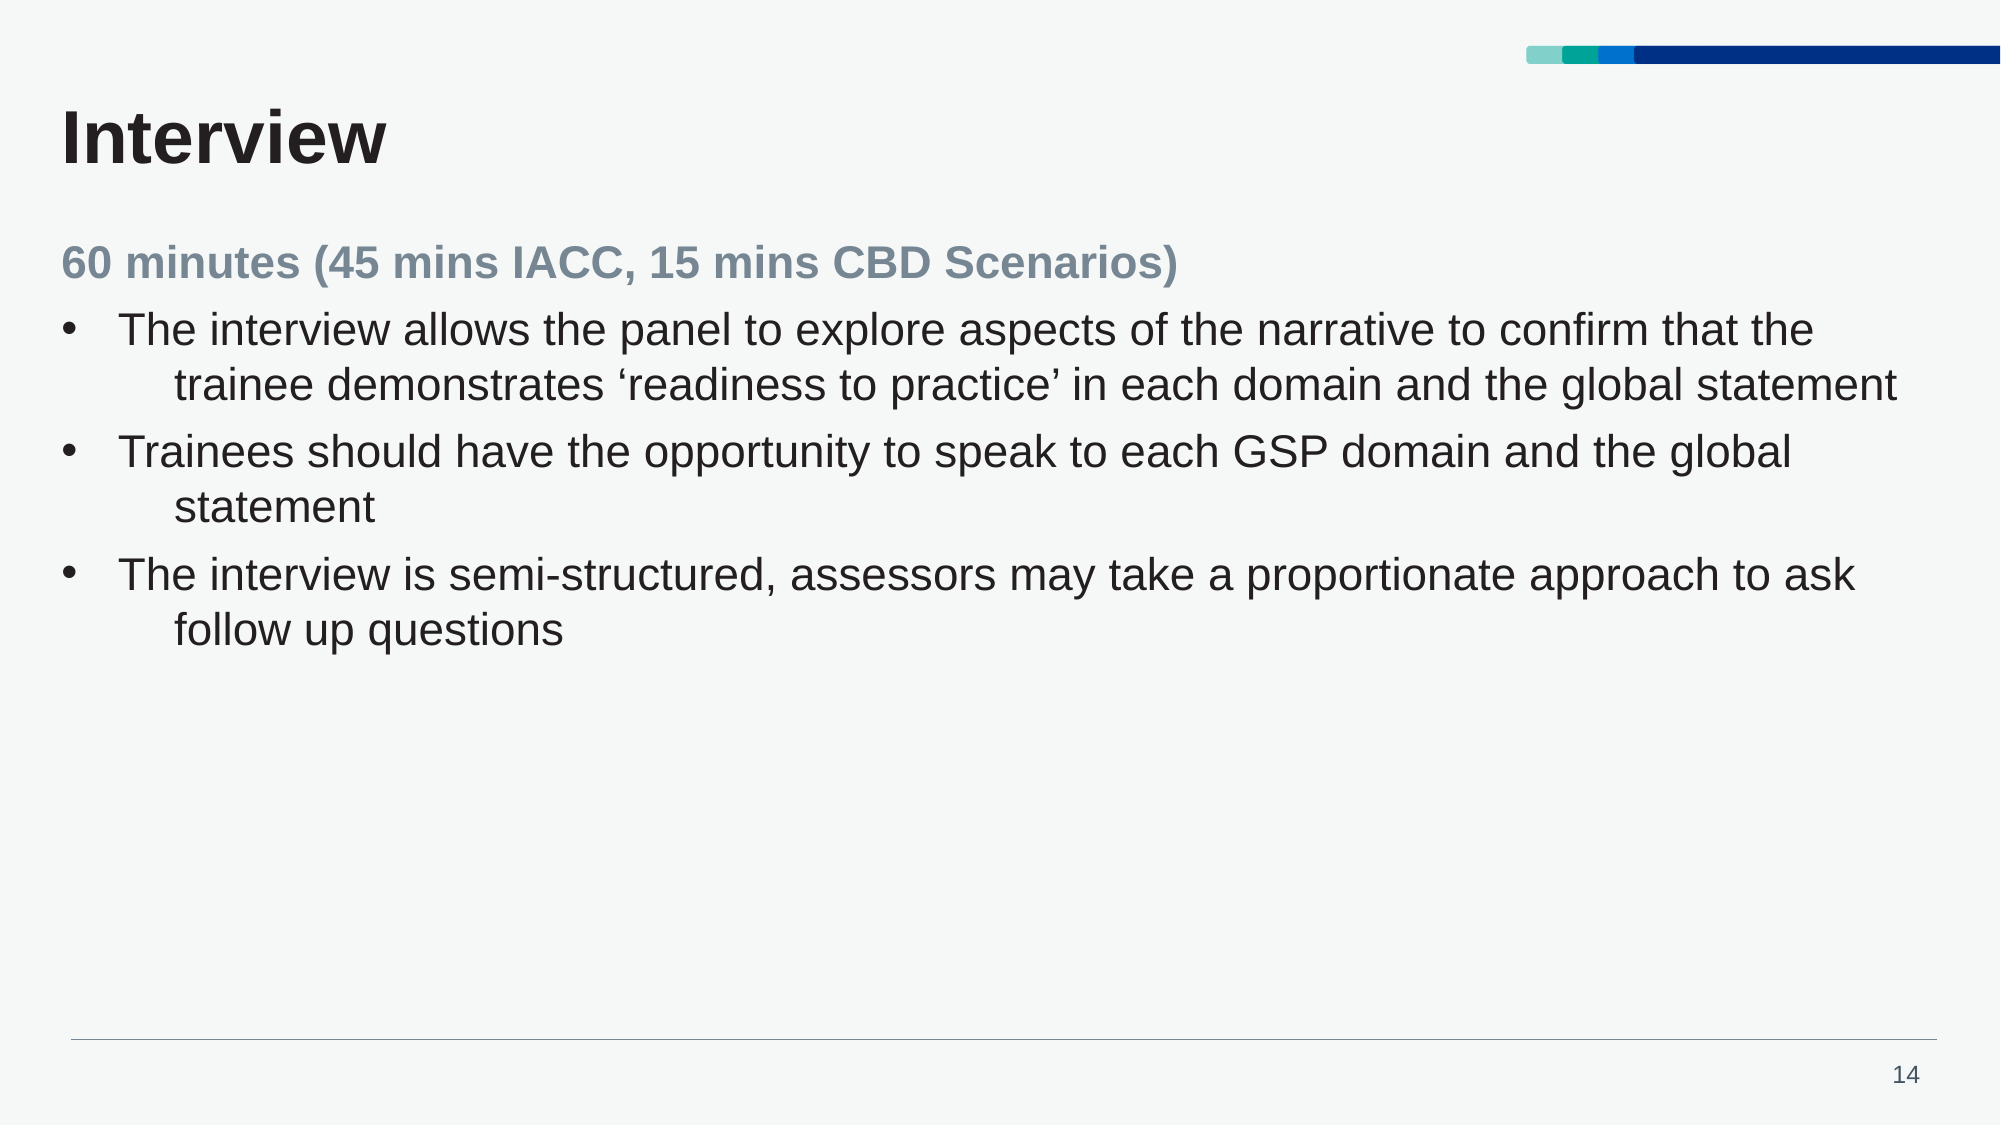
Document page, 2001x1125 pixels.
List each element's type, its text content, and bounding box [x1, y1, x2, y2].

list 60 minutes (45 mins IACC, 15 mins CBD Scenarios) The interview allows the panel to explore aspects of the narrative to confirm that the trainee demonstrates ‘readiness to practice’ in each domain and the global statement Trainees should have the opportunity to speak to each GSP domain and the global statement The interview is semi-structured, assessors may take a proportionate approach to ask follow up questions [61, 232, 1933, 893]
title Interview [61, 68, 1933, 210]
